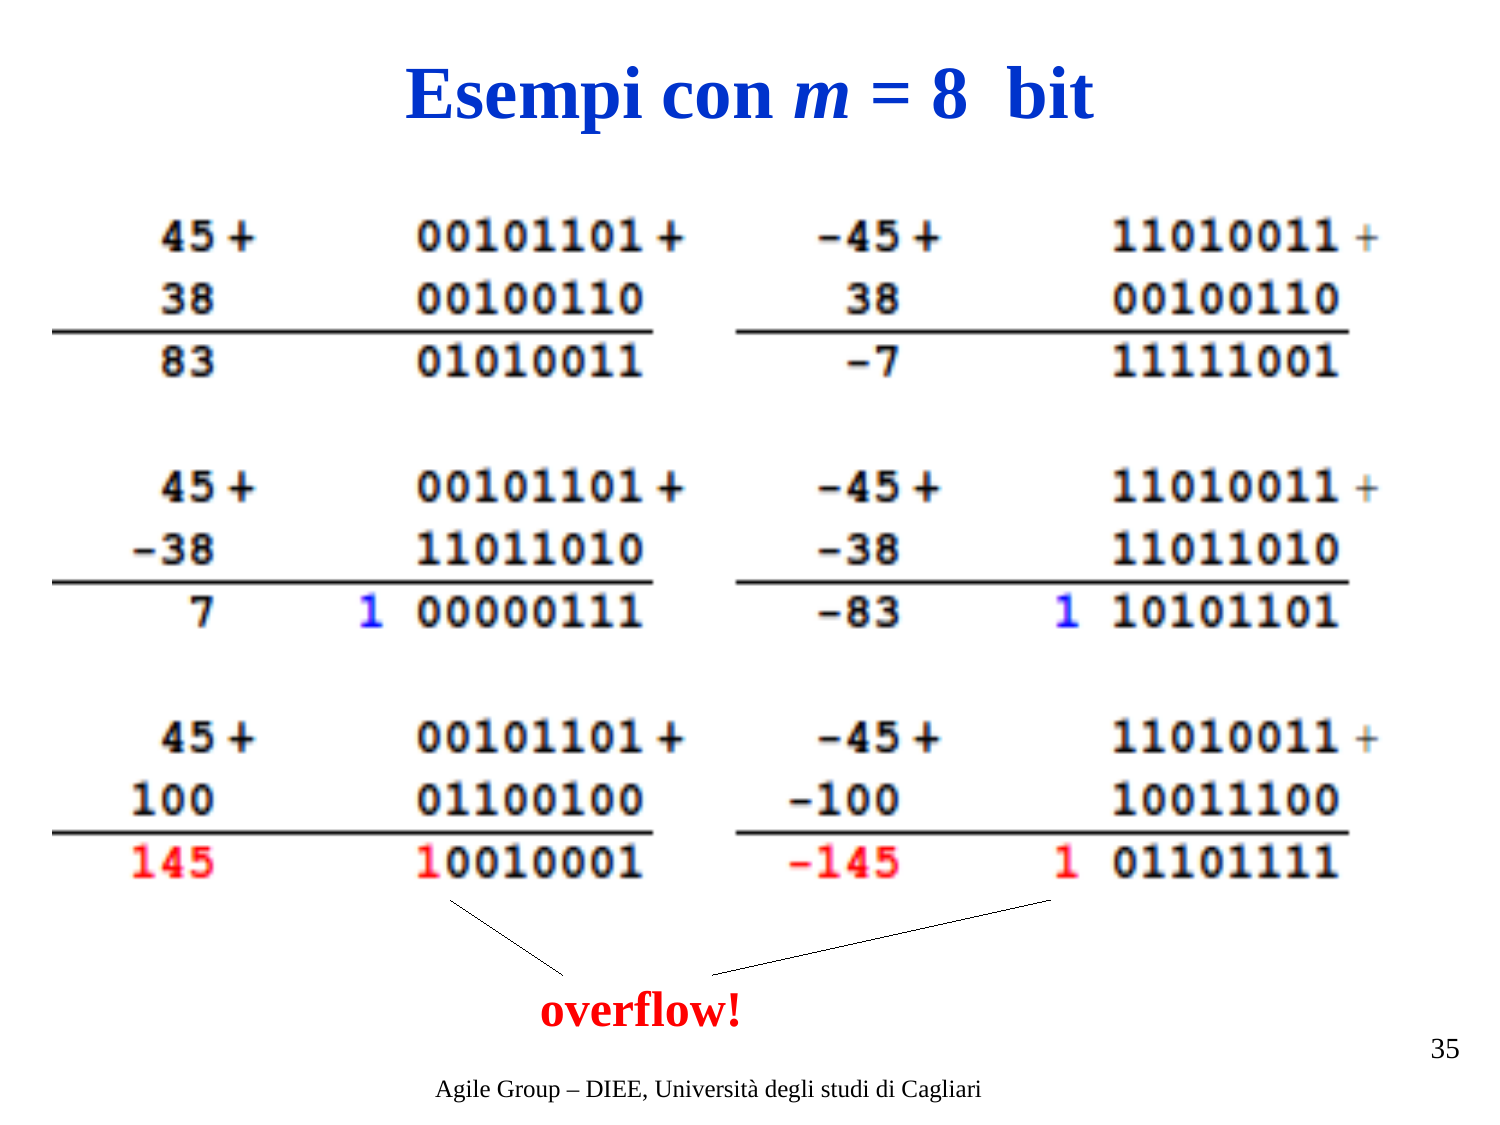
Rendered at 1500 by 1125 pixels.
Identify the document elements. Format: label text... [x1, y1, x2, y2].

picture [52, 206, 1426, 938]
text_box overflow! [525, 975, 758, 1056]
title Esempi con m = 8 bit [112, 12, 1388, 175]
